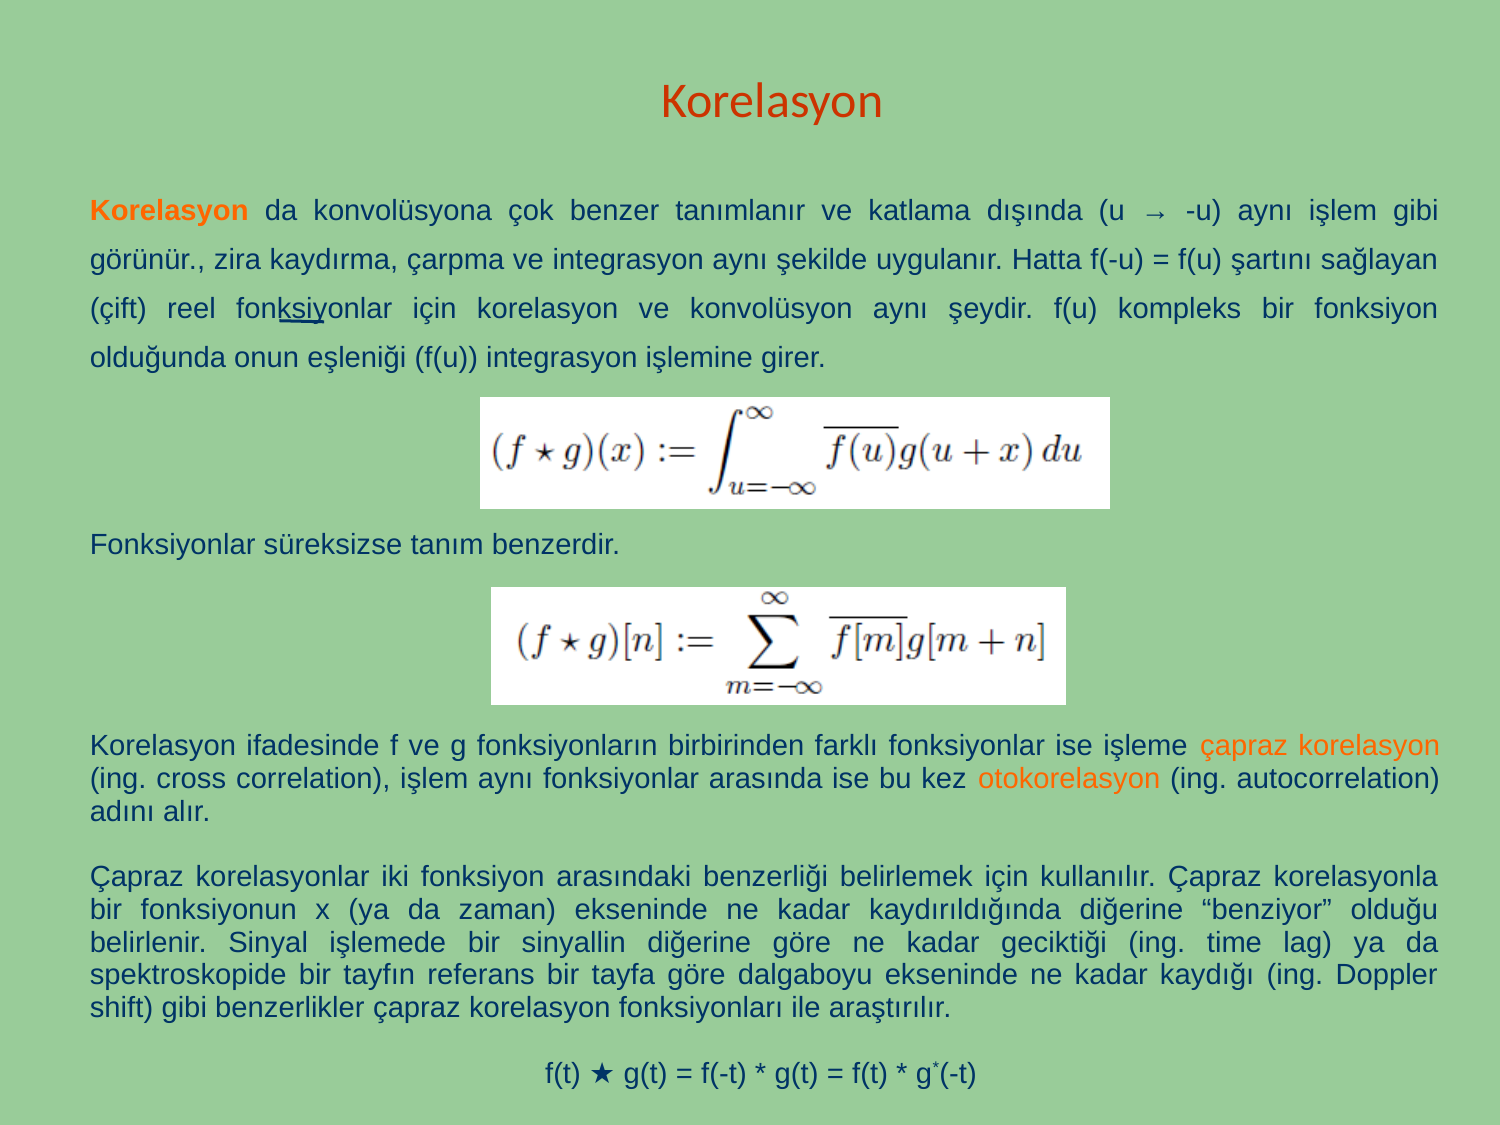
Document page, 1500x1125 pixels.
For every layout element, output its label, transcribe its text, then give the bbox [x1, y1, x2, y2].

text_box Korelasyon ifadesinde f ve g fonksiyonların birbirinden farklı fonksiyonlar ise işleme çapraz korelasyon (ing. cross correlation), işlem aynı fonksiyonlar arasında ise bu kez otokorelasyon (ing. autocorrelation) adını alır. Çapraz korelasyonlar iki fonksiyon arasındaki benzerliği belirlemek için kullanılır. Çapraz korelasyonla bir fonksiyonun x (ya da zaman) ekseninde ne kadar kaydırıldığında diğerine “benziyor” olduğu belirlenir. Sinyal işlemede bir sinyallin diğerine göre ne kadar geciktiği (ing. time lag) ya da spektroskopide bir tayfın referans bir tayfa göre dalgaboyu ekseninde ne kadar kaydığı (ing. Doppler shift) gibi benzerlikler çapraz korelasyon fonksiyonları ile araştırılır. f(t) ★ g(t) = f(-t) * g(t) = f(t) * g*(-t) [75, 721, 1456, 1098]
picture [480, 397, 1110, 509]
text_box Korelasyon da konvolüsyona çok benzer tanımlanır ve katlama dışında (u → -u) aynı işlem gibi görünür., zira kaydırma, çarpma ve integrasyon aynı şekilde uygulanır. Hatta f(-u) = f(u) şartını sağlayan (çift) reel fonksiyonlar için korelasyon ve konvolüsyon aynı şeydir. f(u) kompleks bir fonksiyon olduğunda onun eşleniği (f(u)) integrasyon işlemine girer. [75, 170, 1456, 382]
text_box Fonksiyonlar süreksizse tanım benzerdir. [75, 520, 1456, 576]
title Korelasyon [135, 60, 1410, 150]
picture [491, 587, 1066, 706]
